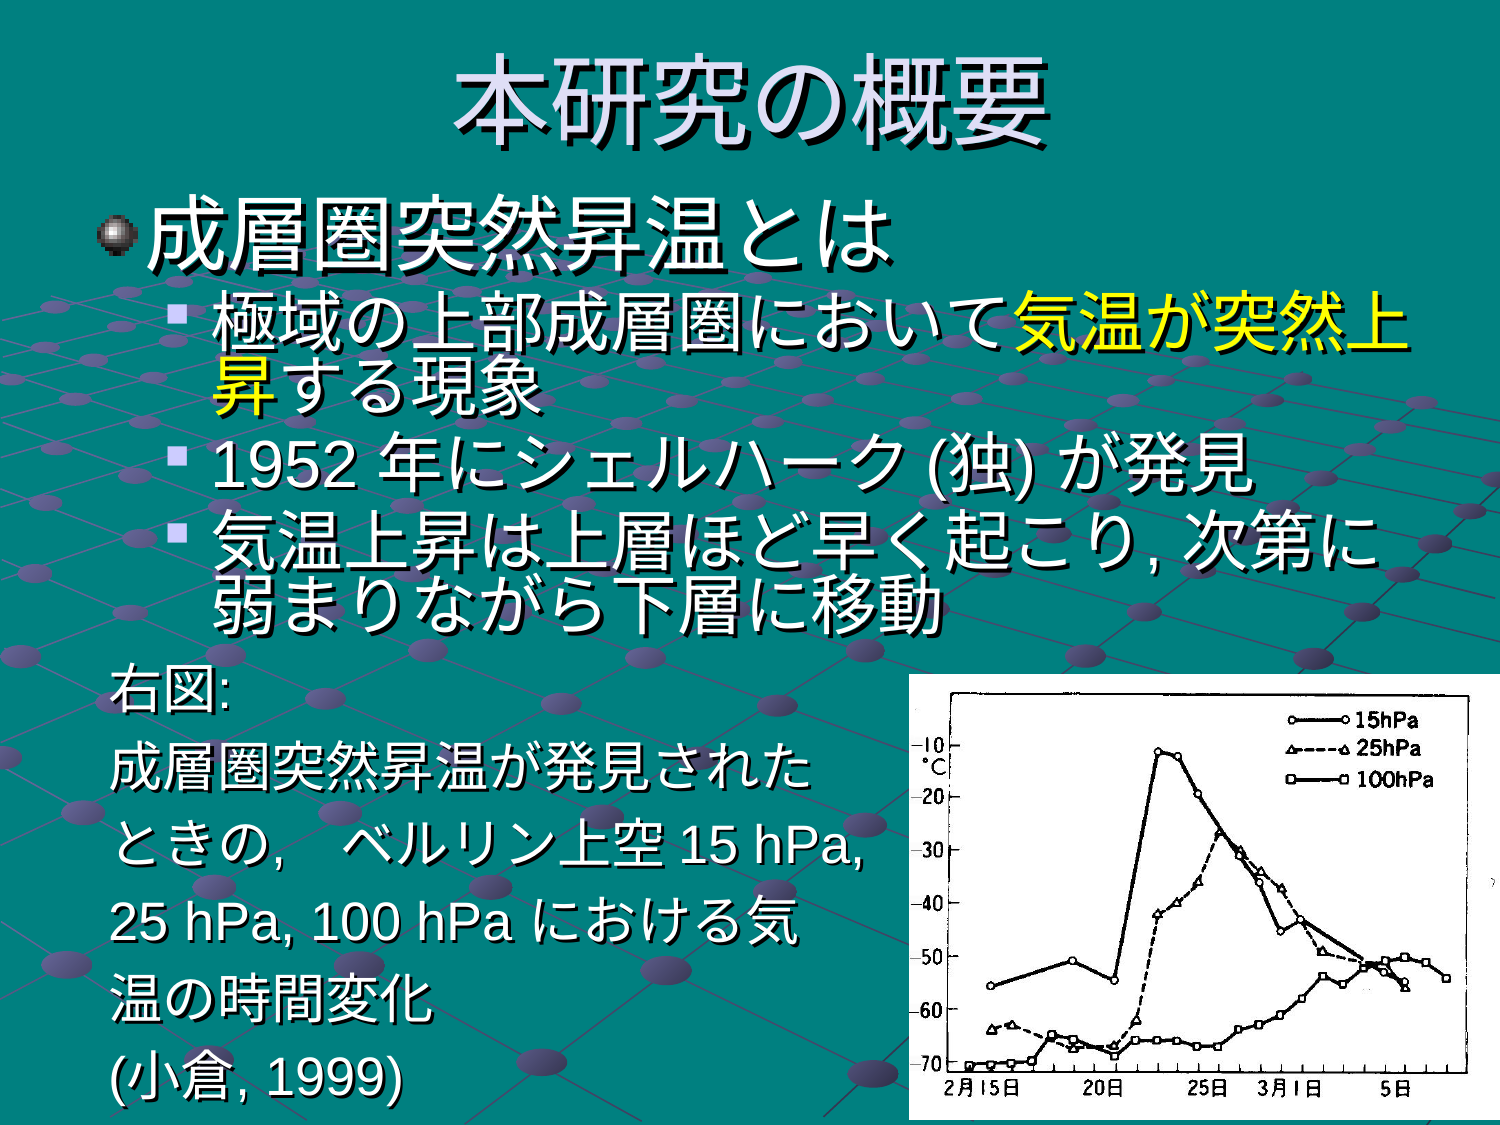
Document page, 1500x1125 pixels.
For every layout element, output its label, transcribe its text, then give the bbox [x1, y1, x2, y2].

text_box 本研究の概要 [75, 3, 1426, 173]
text_box 成層圏突然昇温とは 極域の上部成層圏において気温が突然上昇する現象 1952 年にシェルハーク (独) が発見 気温上昇は上層ほど早く起こり, 次第に弱まりながら下層に移動 右図: 成層圏突然昇温が発見された ときの, ベルリン上空 15 hPa, 25 hPa, 100 hPa における気 温の時間変化 (小倉, 1999) [75, 173, 1447, 918]
picture [909, 674, 1500, 1120]
picture [89, 207, 138, 256]
